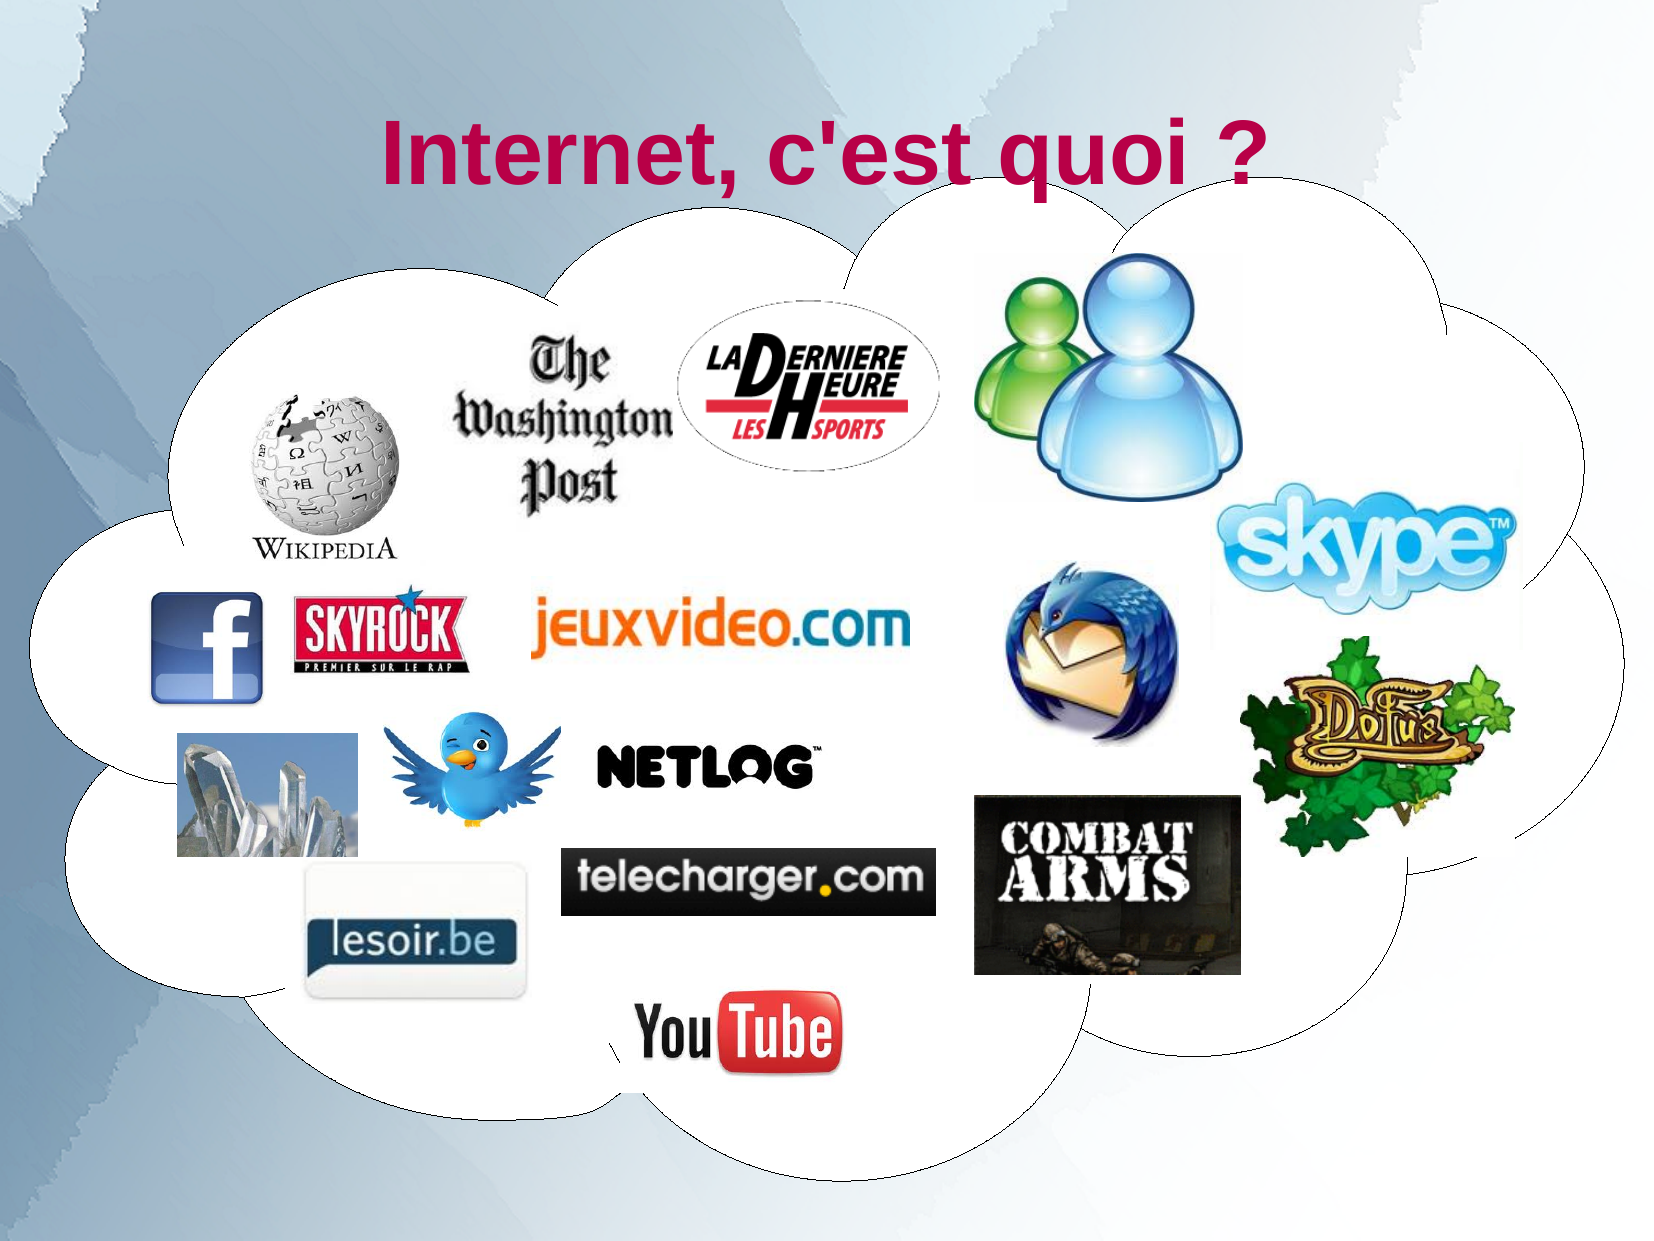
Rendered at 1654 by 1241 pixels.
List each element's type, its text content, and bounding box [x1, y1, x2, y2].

text_box [1243, 257, 1625, 839]
text_box [29, 257, 1477, 1182]
title Internet, c'est quoi ? [82, 49, 1571, 257]
picture [0, 0, 1654, 1241]
